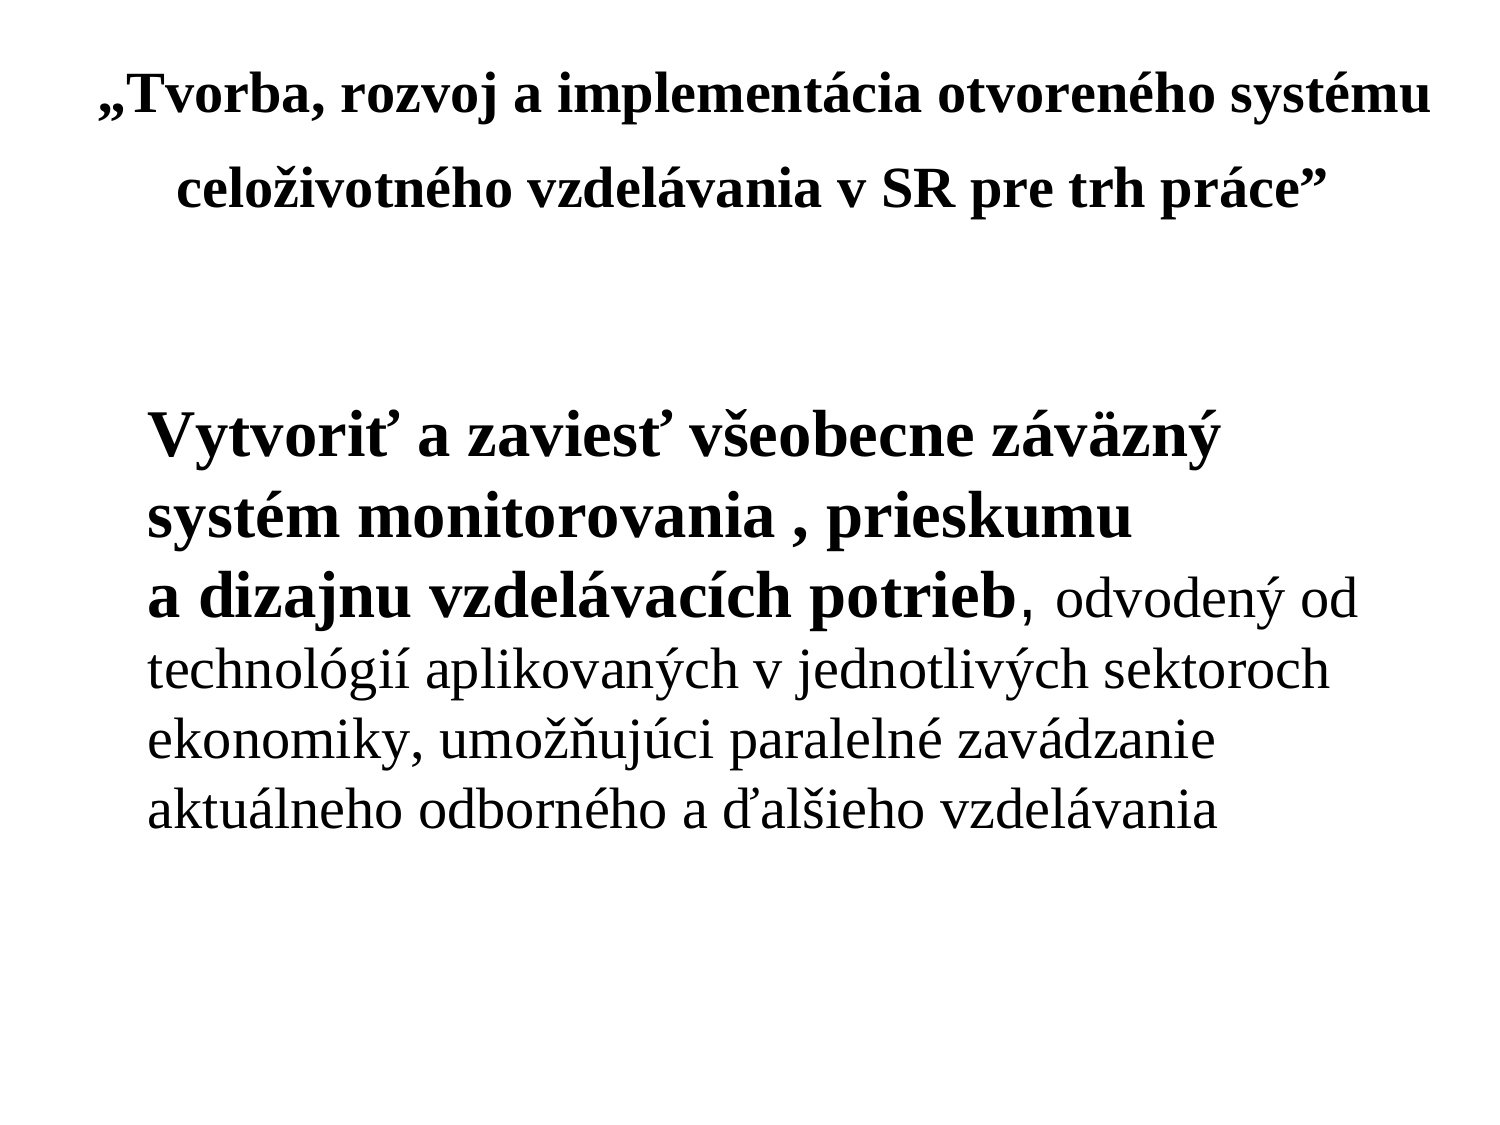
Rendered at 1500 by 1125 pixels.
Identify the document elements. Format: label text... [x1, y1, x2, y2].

title „Tvorba, rozvoj a implementácia otvoreného systému celoživotného vzdelávania v SR pre trh práce” [29, 45, 1500, 233]
list Vytvoriť a zaviesť všeobecne záväzný systém monitorovania , prieskumu a dizajnu vzdelávacích potrieb, odvodený od technológií aplikovaných v jednotlivých sektoroch ekonomiky, umožňujúci paralelné zavádzanie aktuálneho odborného a ďalšieho vzdelávania [76, 382, 1427, 988]
